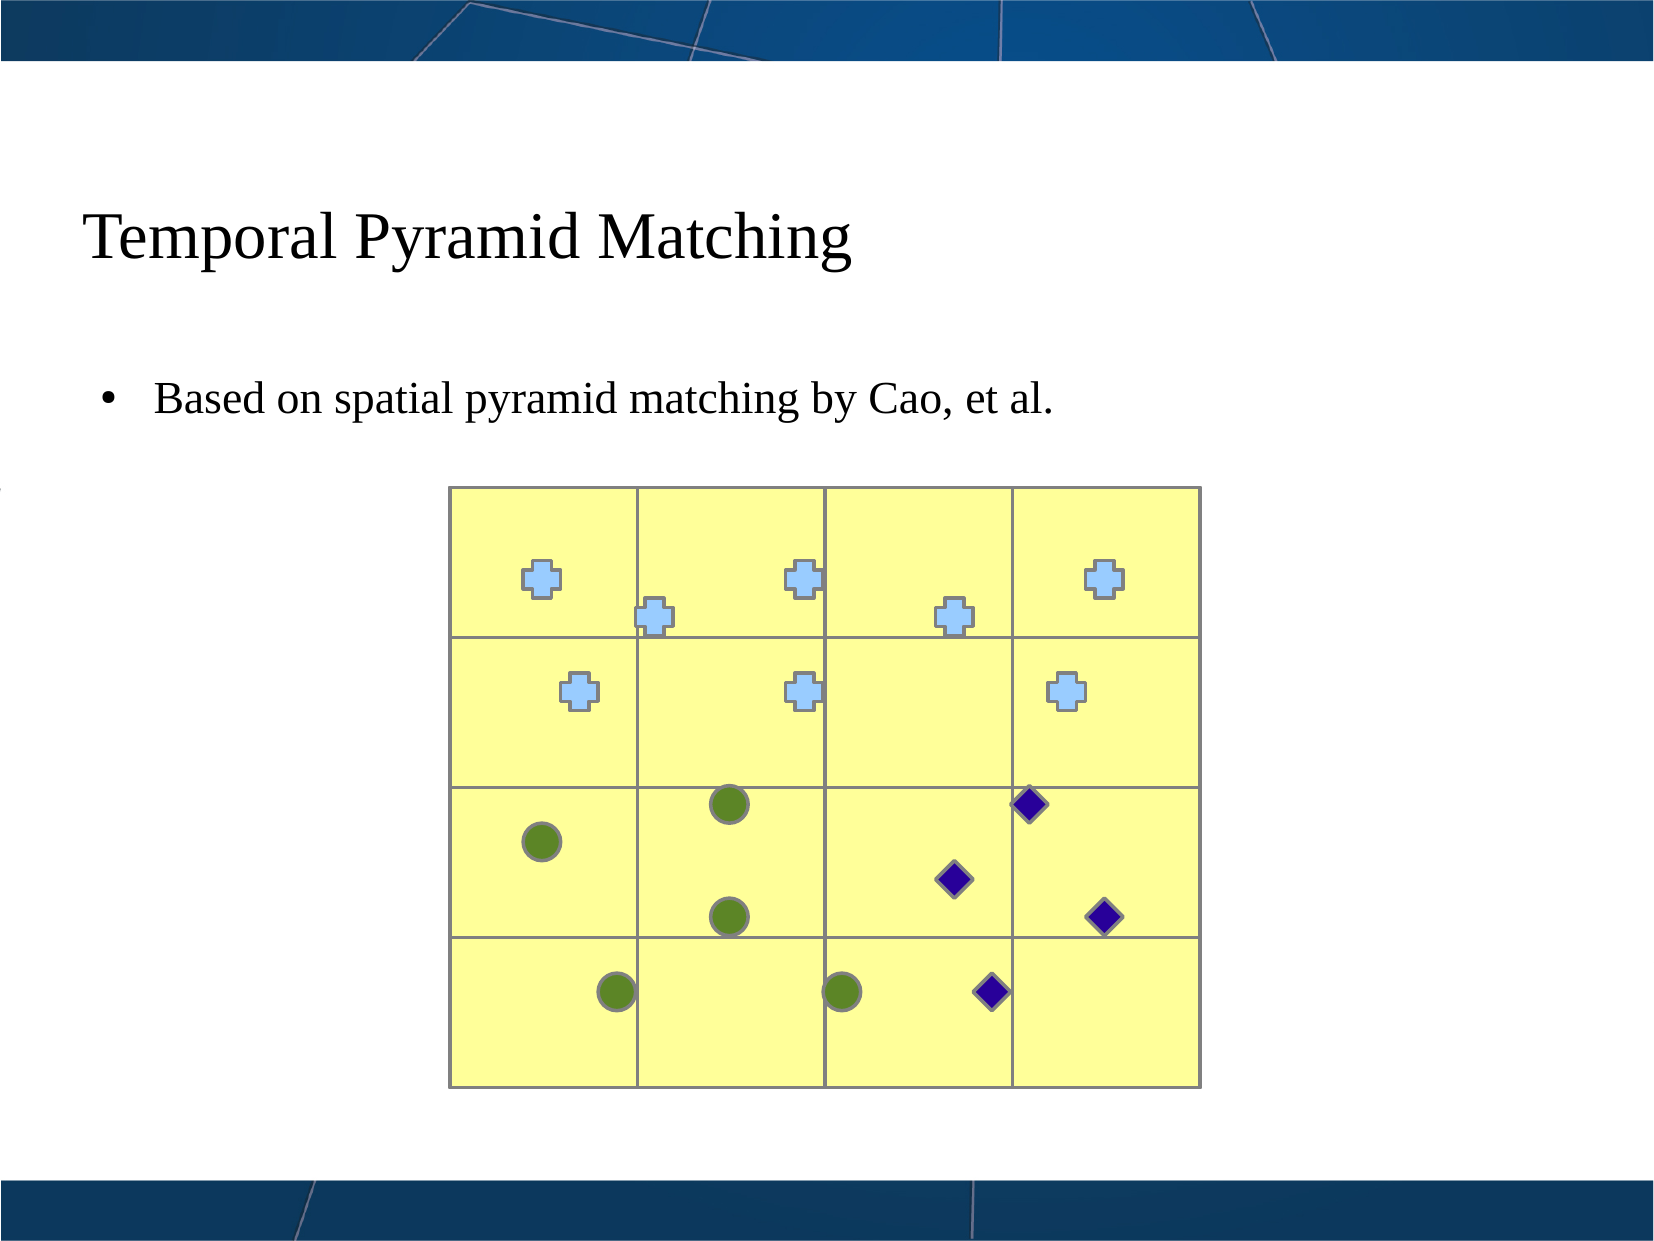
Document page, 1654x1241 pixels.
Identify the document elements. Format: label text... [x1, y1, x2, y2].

title Temporal Pyramid Matching [82, 132, 1571, 340]
list Based on spatial pyramid matching by Cao, et al. [82, 372, 1571, 1093]
text_box [449, 487, 1201, 1088]
picture [0, 0, 1654, 1241]
